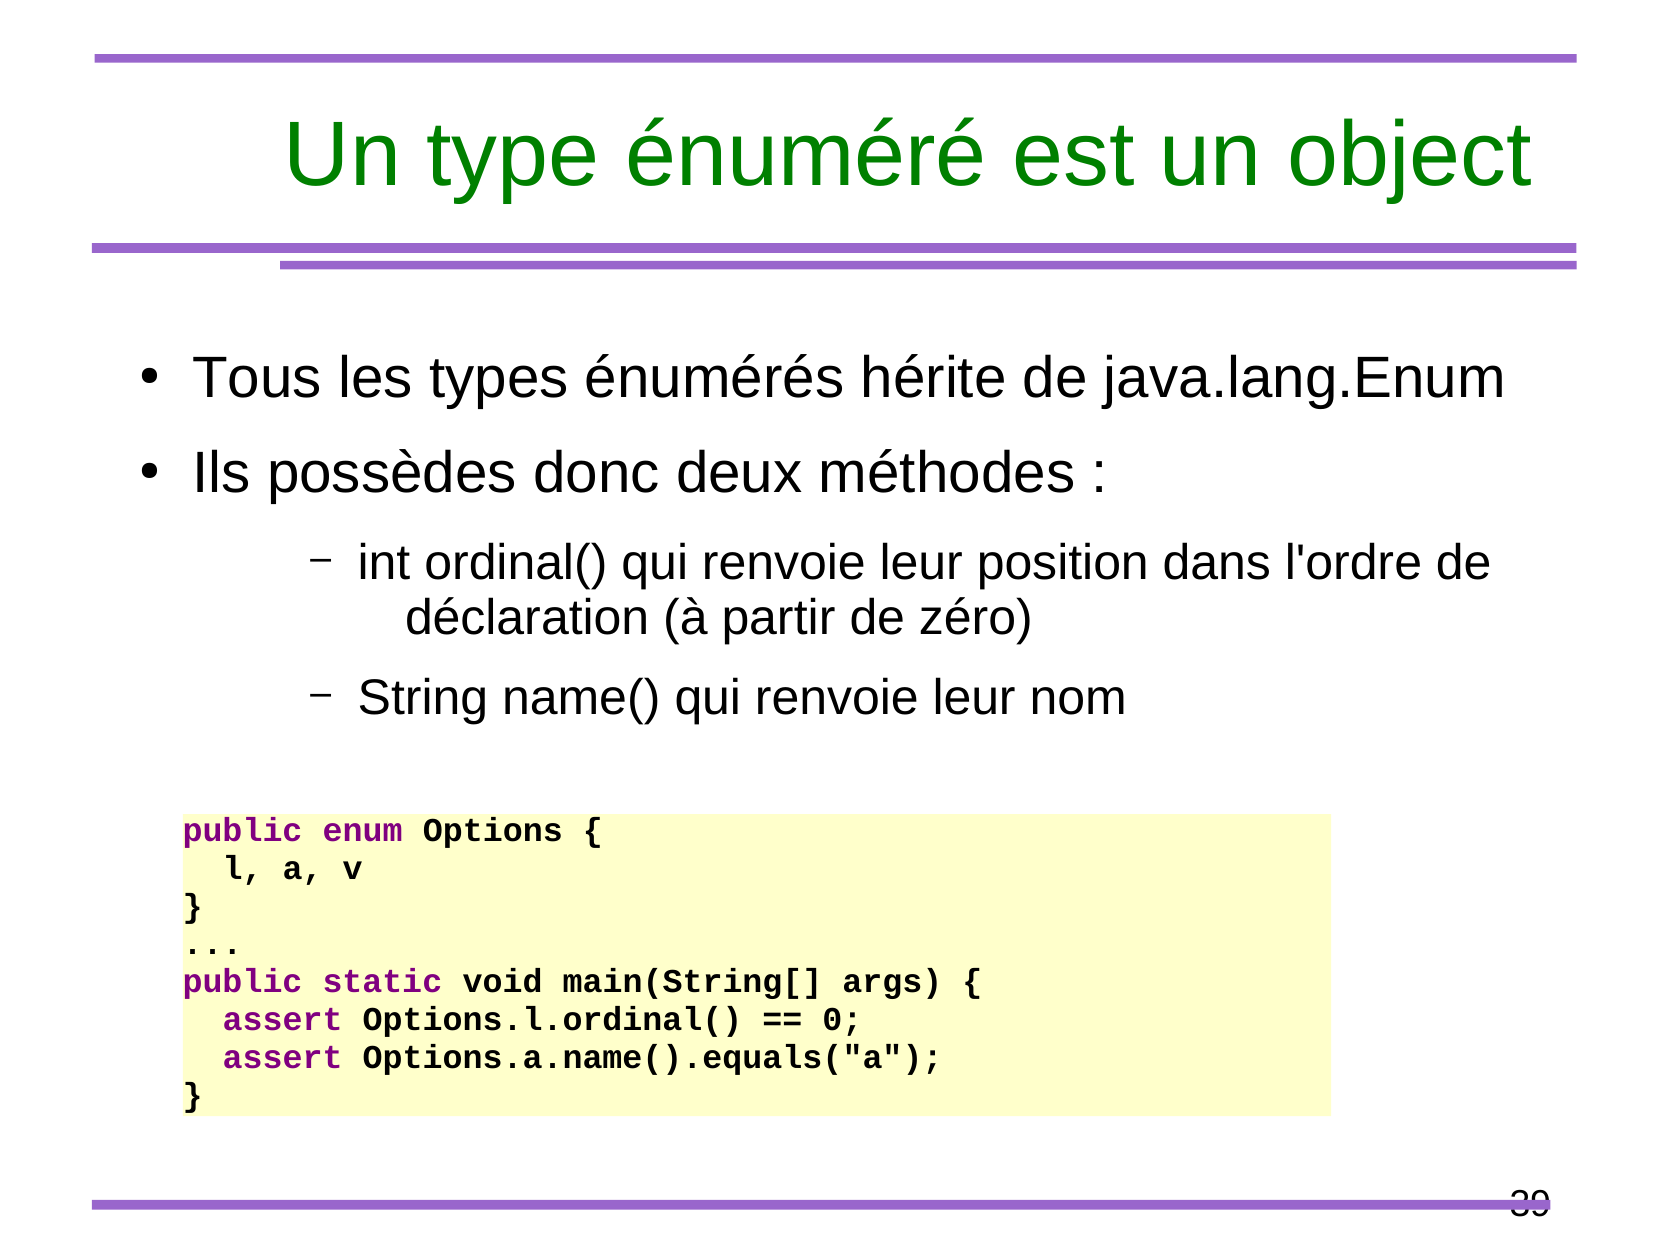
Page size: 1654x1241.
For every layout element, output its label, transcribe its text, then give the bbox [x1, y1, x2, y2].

list Tous les types énumérés hérite de java.lang.Enum Ils possèdes donc deux méthodes : int ordinal() qui renvoie leur position dans l'ordre de déclaration (à partir de zéro) String name() qui renvoie leur nom [121, 344, 1534, 747]
text_box public enum Options { l, a, v } ... public static void main(String[] args) { assert Options.l.ordinal() == 0; assert Options.a.name().equals("a"); } [182, 814, 1332, 1117]
title Un type énuméré est un object [121, 49, 1534, 257]
